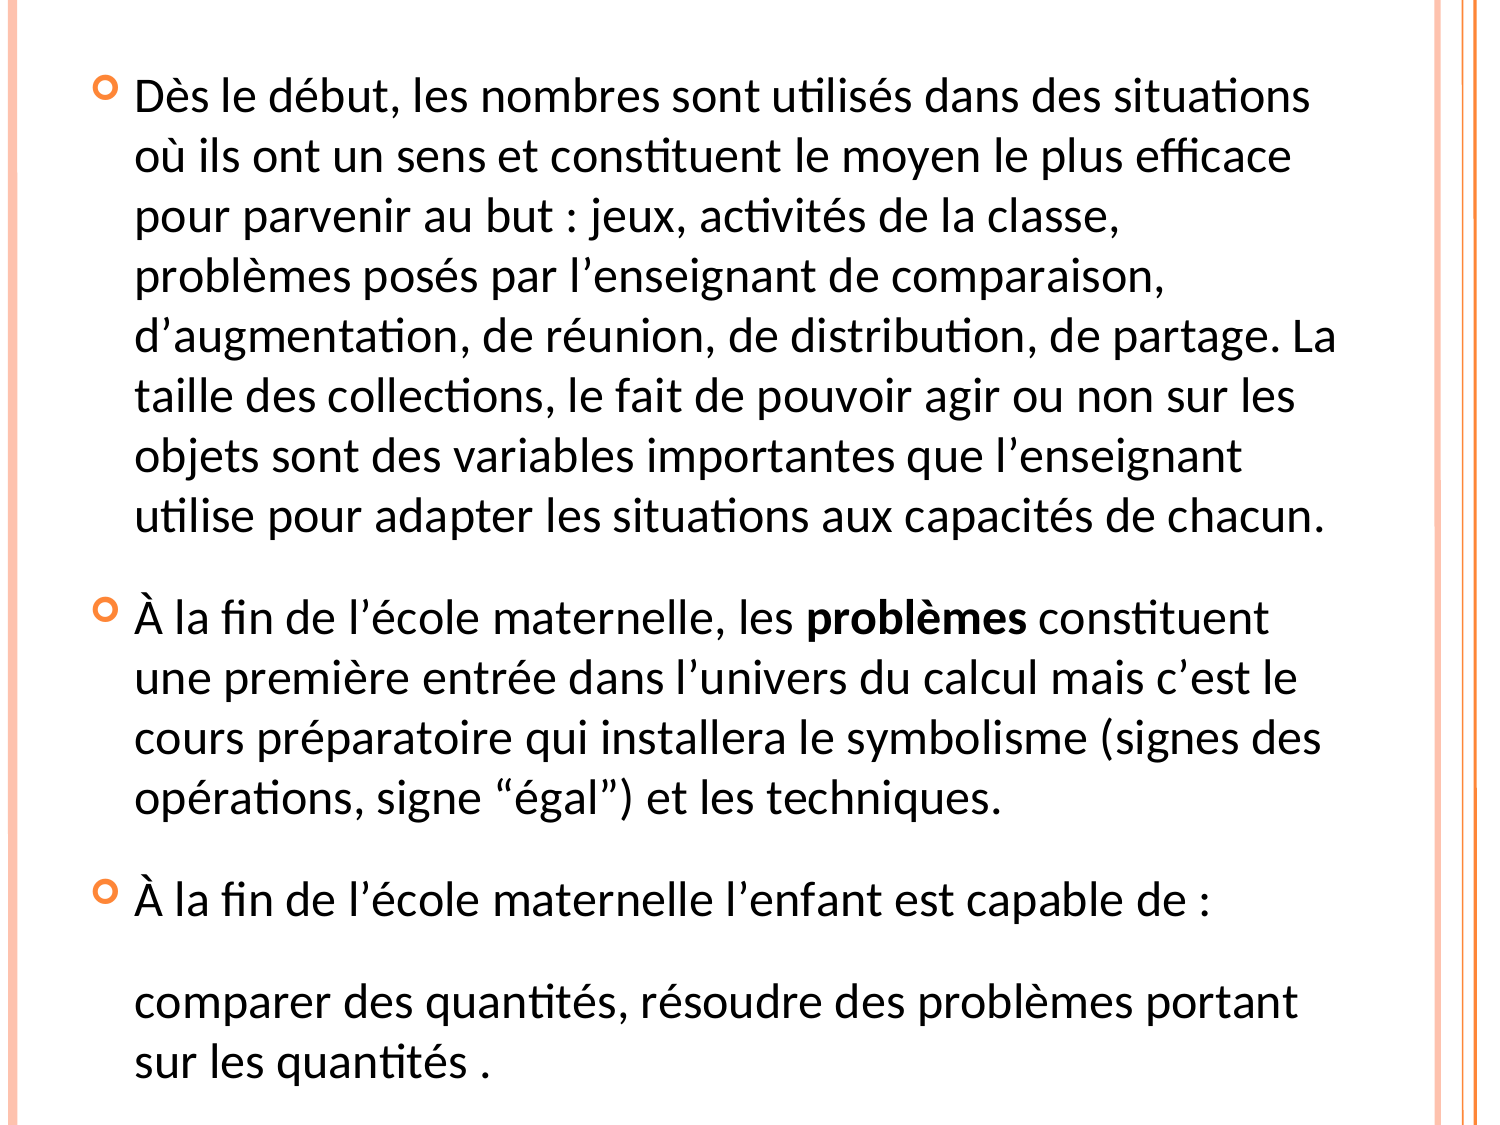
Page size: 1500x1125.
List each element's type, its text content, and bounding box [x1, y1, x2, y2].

text_box Dès le début, les nombres sont utilisés dans des situations où ils ont un sens et constituent le moyen le plus efficace pour parvenir au but : jeux, activités de la classe, problèmes posés par l’enseignant de comparaison, d’augmentation, de réunion, de distribution, de partage. La taille des collections, le fait de pouvoir agir ou non sur les objets sont des variables importantes que l’enseignant utilise pour adapter les situations aux capacités de chacun. À la fin de l’école maternelle, les problèmes constituent une première entrée dans l’univers du calcul mais c’est le cours préparatoire qui installera le symbolisme (signes des opérations, signe “égal”) et les techniques. À la fin de l’école maternelle l’enfant est capable de : comparer des quantités, résoudre des problèmes portant sur les quantités . [75, 54, 1365, 1062]
